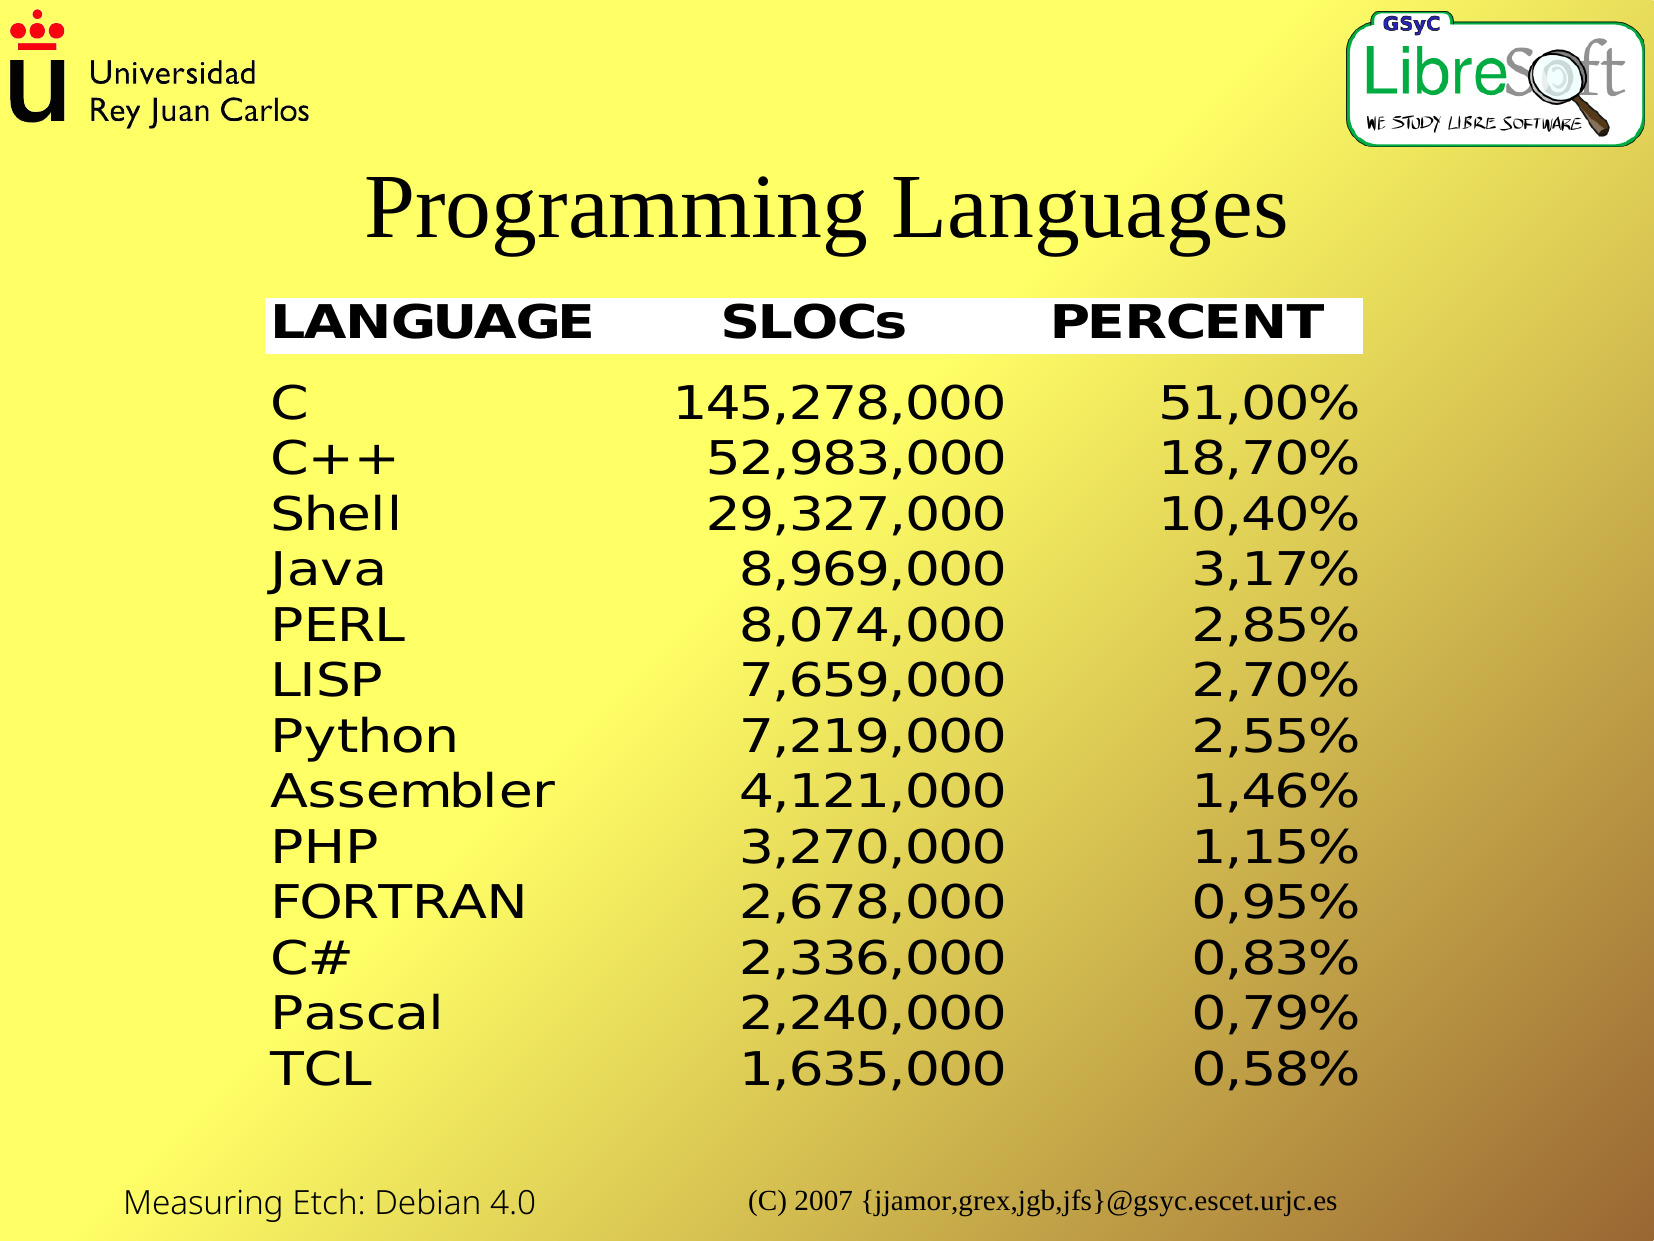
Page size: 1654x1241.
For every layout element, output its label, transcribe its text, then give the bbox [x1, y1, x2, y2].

picture [1346, 11, 1645, 147]
picture [10, 9, 309, 129]
chart [264, 298, 1369, 1109]
title Programming Languages [121, 102, 1534, 310]
